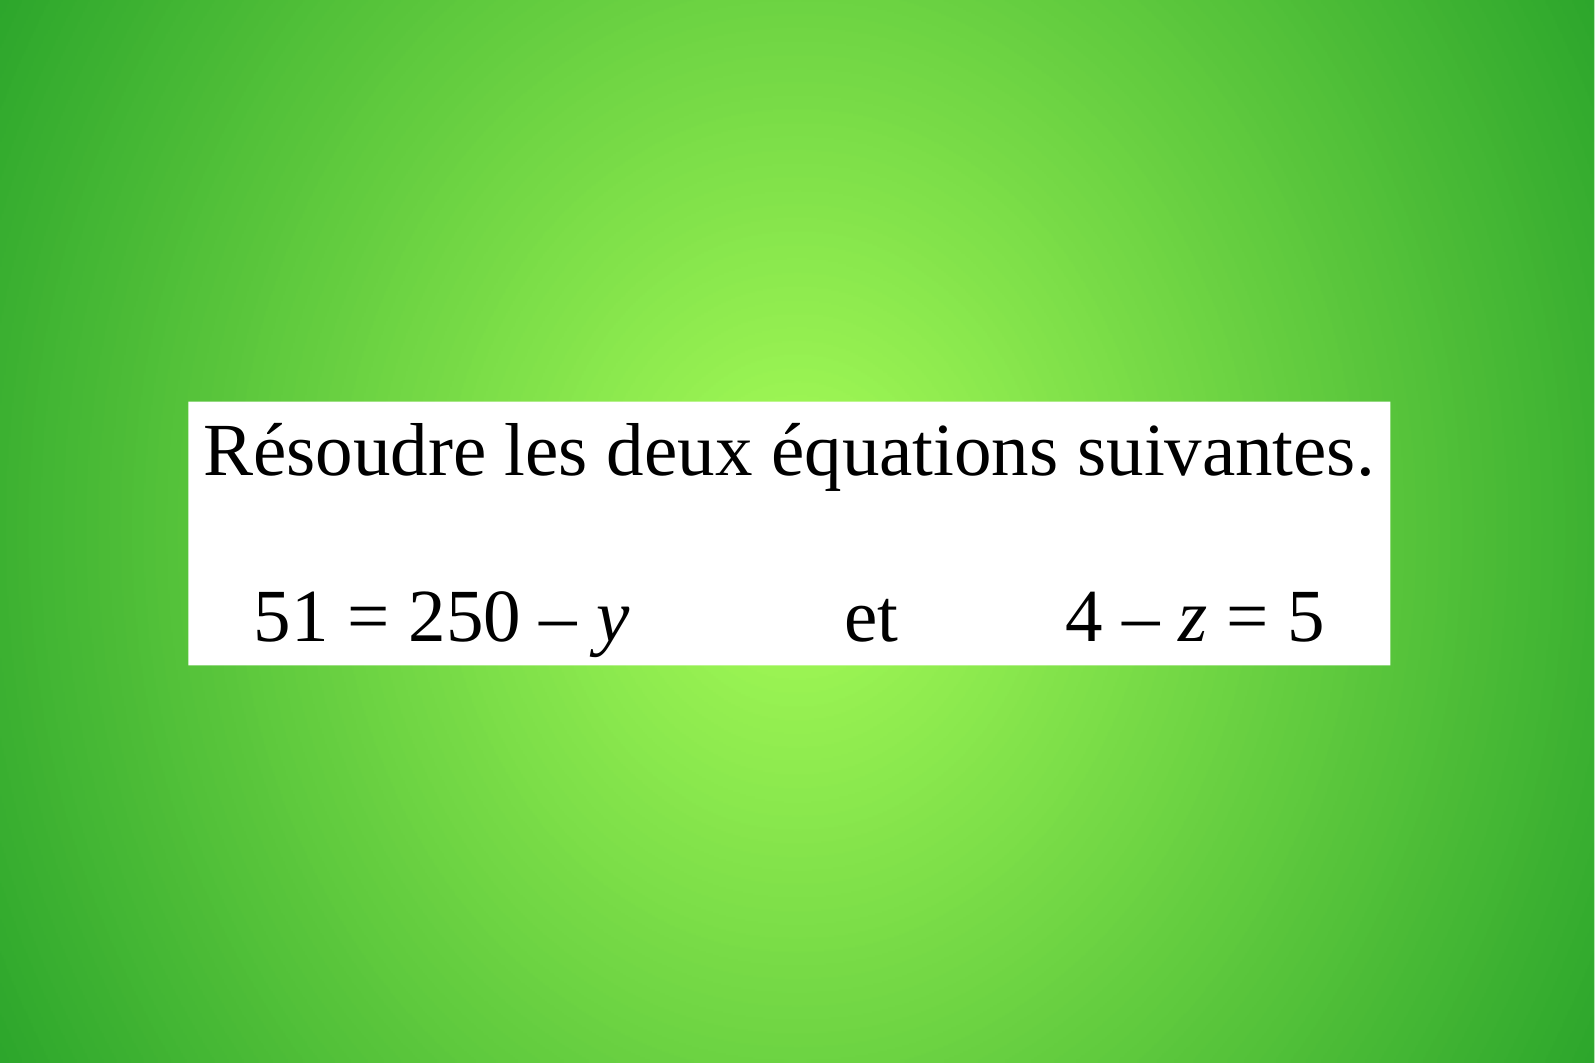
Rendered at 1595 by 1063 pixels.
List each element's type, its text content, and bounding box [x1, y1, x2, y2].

picture [0, 0, 1595, 1063]
text_box Résoudre les deux équations suivantes. 51 = 250 – y et 4 – z = 5 [188, 401, 1391, 666]
